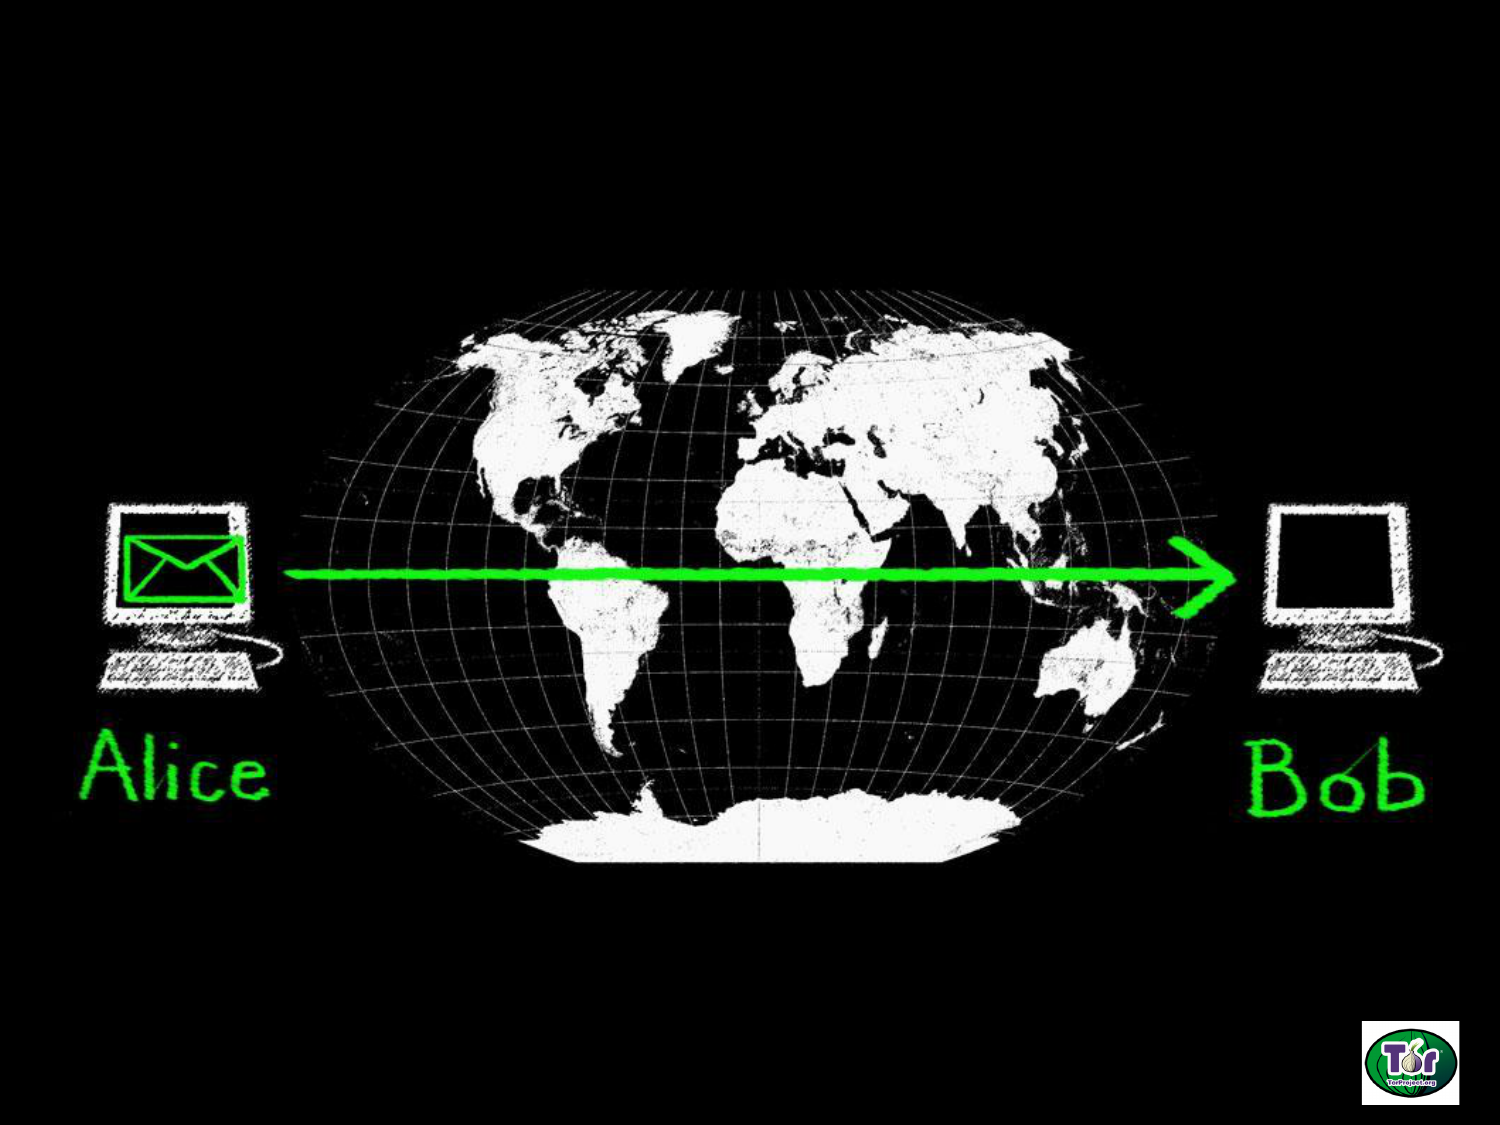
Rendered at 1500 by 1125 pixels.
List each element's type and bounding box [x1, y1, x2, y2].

picture [1361, 1021, 1460, 1105]
text_box [51, 144, 1467, 1011]
